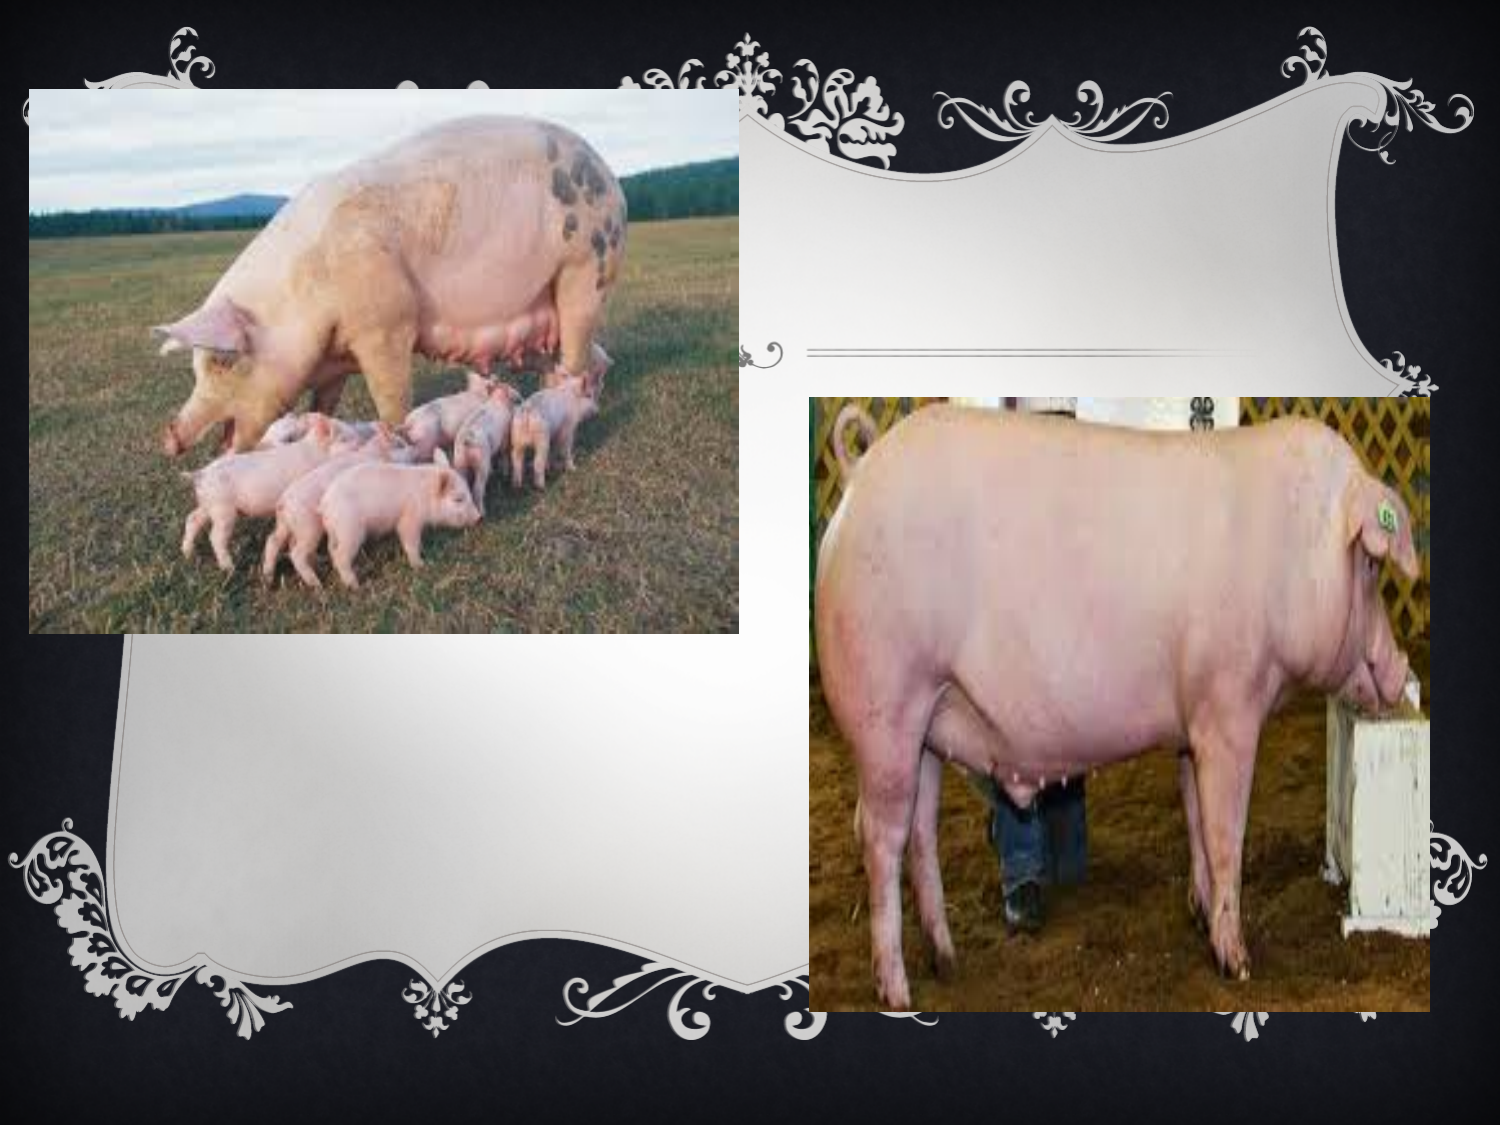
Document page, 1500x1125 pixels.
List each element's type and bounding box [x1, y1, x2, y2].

picture [809, 397, 1430, 1012]
picture [29, 90, 739, 634]
